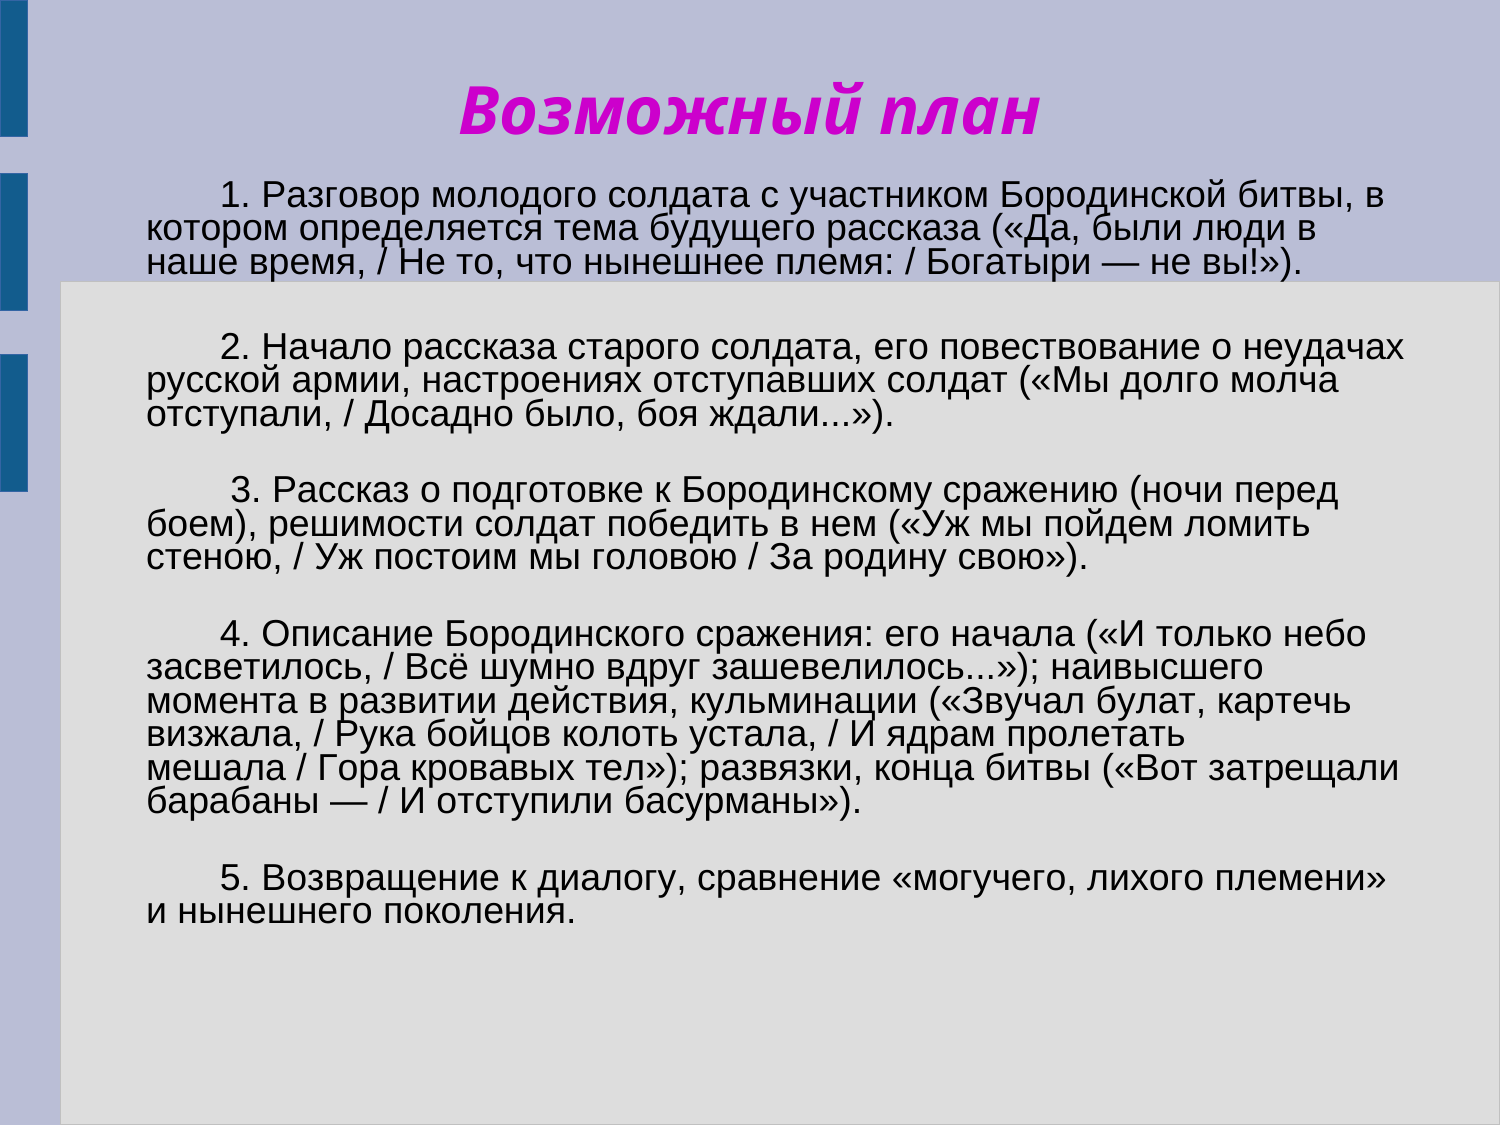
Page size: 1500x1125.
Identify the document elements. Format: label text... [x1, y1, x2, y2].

list 1. Разговор молодого солдата с участником Бородинской битвы, в котором определяется тема будущего рассказа («Да, были люди в наше время, / Не то, что нынешнее племя: / Богатыри — не вы!»). 2. Начало рассказа старого солдата, его повествование о неудачах русской армии, настроениях отступавших солдат («Мы долго молча отступали, / Досадно было, боя ждали...»). 3. Рассказ о подготовке к Бородинскому сражению (ночи перед боем), решимости солдат победить в нем («Уж мы пойдем ломить стеною, / Уж постоим мы головою / За родину свою»). 4. Описание Бородинского сражения: его начала («И только небо засветилось, / Всё шумно вдруг зашевелилось...»); наивысшего момента в развитии действия, кульминации («Звучал булат, картечь визжала, / Рука бойцов колоть устала, / И ядрам пролетать мешала / Гора кровавых тел»); развязки, конца битвы («Вот затрещали барабаны — / И отступили басурманы»). 5. Возвращение к диалогу, сравнение «могучего, лихого племени» и нынешнего поколения. [75, 172, 1426, 1071]
title Возможный план [75, 45, 1426, 172]
